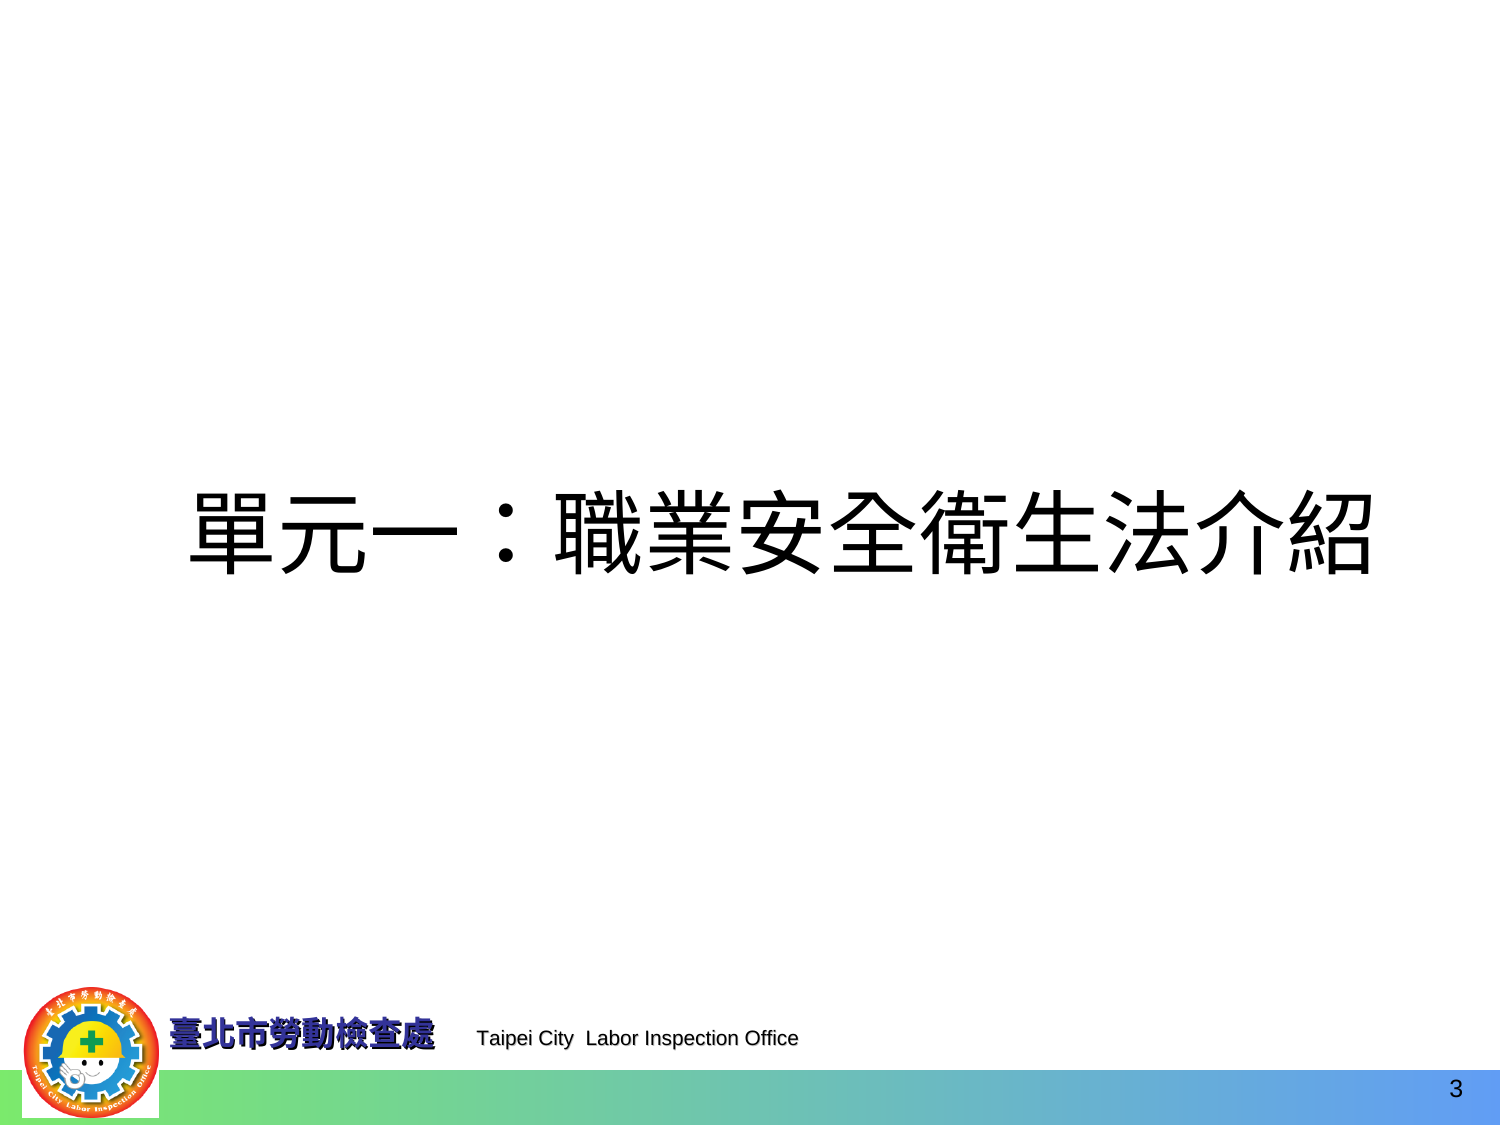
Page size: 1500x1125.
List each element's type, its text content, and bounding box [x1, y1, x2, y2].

picture [22, 987, 159, 1118]
text_box <編號> [1128, 1057, 1479, 1118]
list 單元一：職業安全衛生法介紹 [171, 467, 1414, 607]
